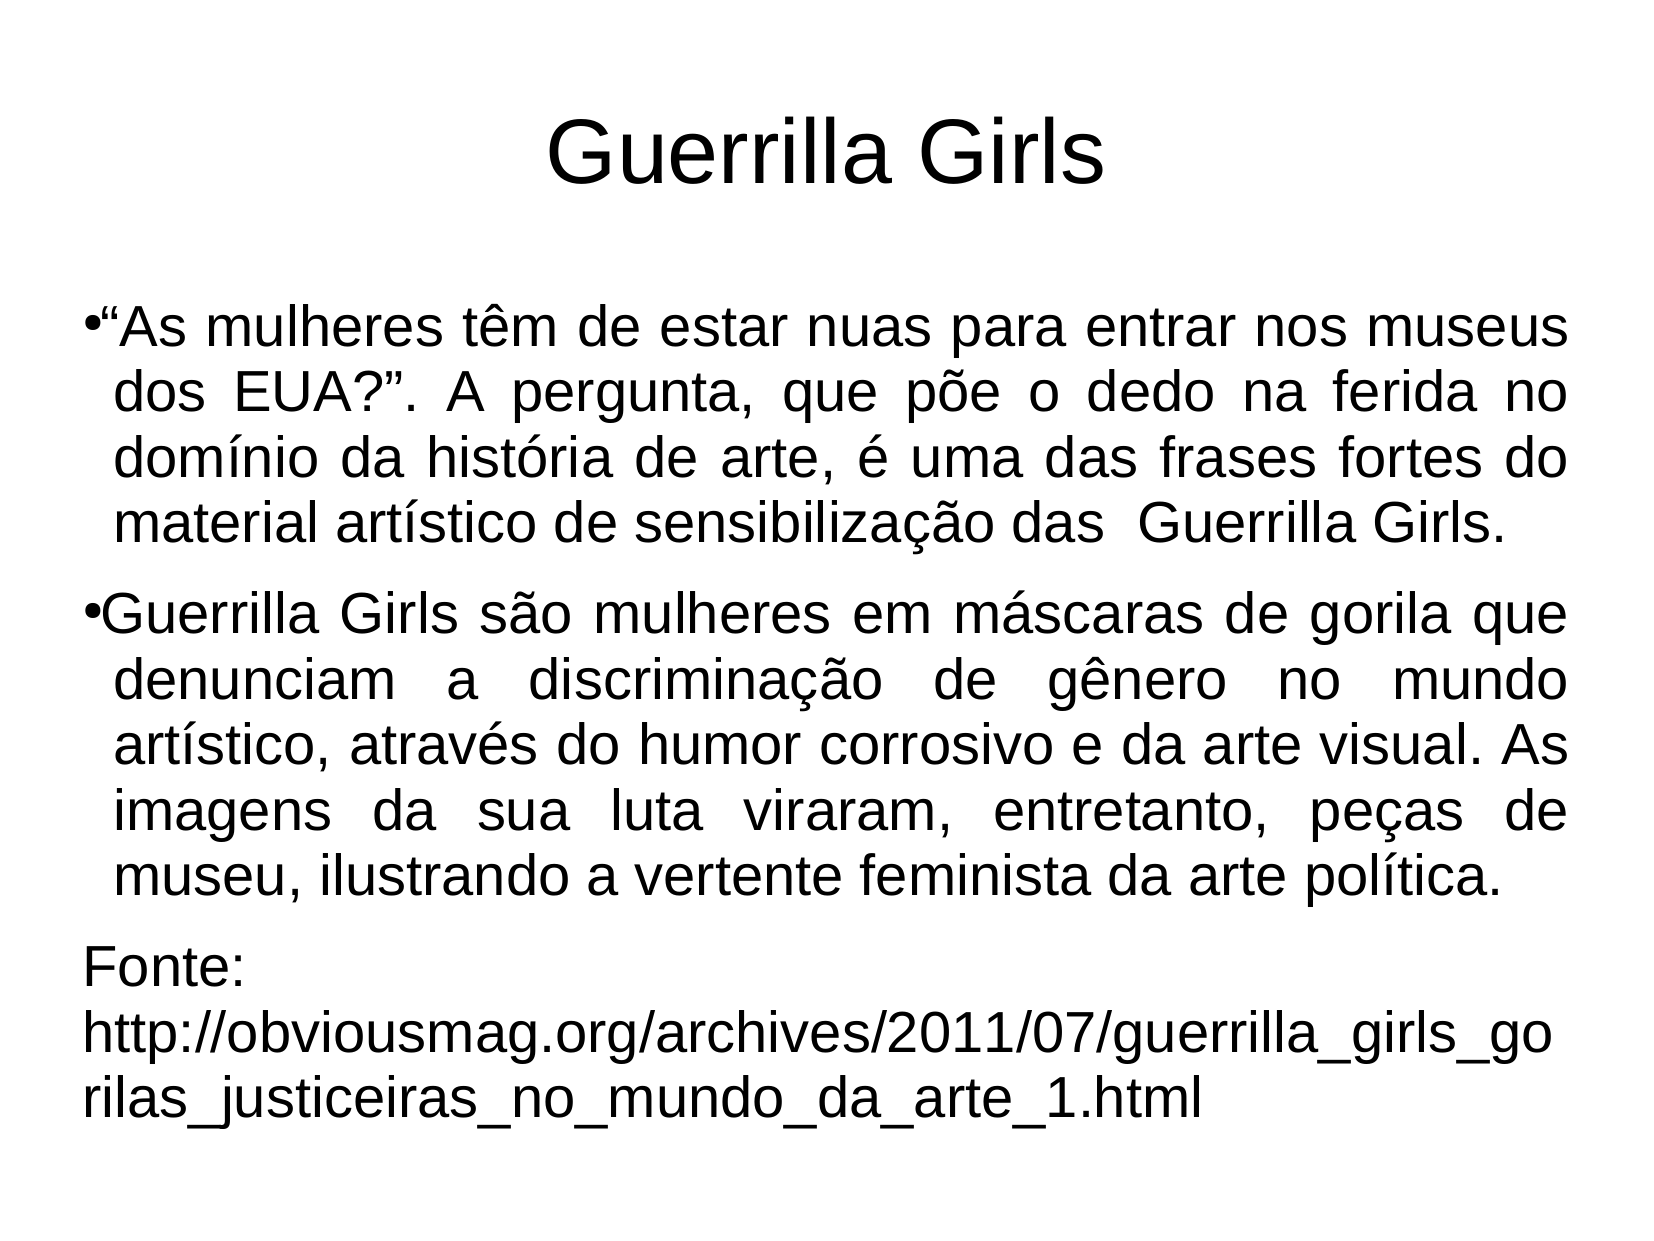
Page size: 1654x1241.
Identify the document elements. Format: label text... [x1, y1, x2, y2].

title Guerrilla Girls [82, 49, 1571, 256]
list “As mulheres têm de estar nuas para entrar nos museus dos EUA?”. A pergunta, que põe o dedo na ferida no domínio da história de arte, é uma das frases fortes do material artístico de sensibilização das Guerrilla Girls. Guerrilla Girls são mulheres em máscaras de gorila que denunciam a discriminação de gênero no mundo artístico, através do humor corrosivo e da arte visual. As imagens da sua luta viraram, entretanto, peças de museu, ilustrando a vertente feminista da arte política. Fonte: http://obviousmag.org/archives/2011/07/guerrilla_girls_gorilas_justiceiras_no_mundo_da_arte_1.html [82, 290, 1571, 1146]
